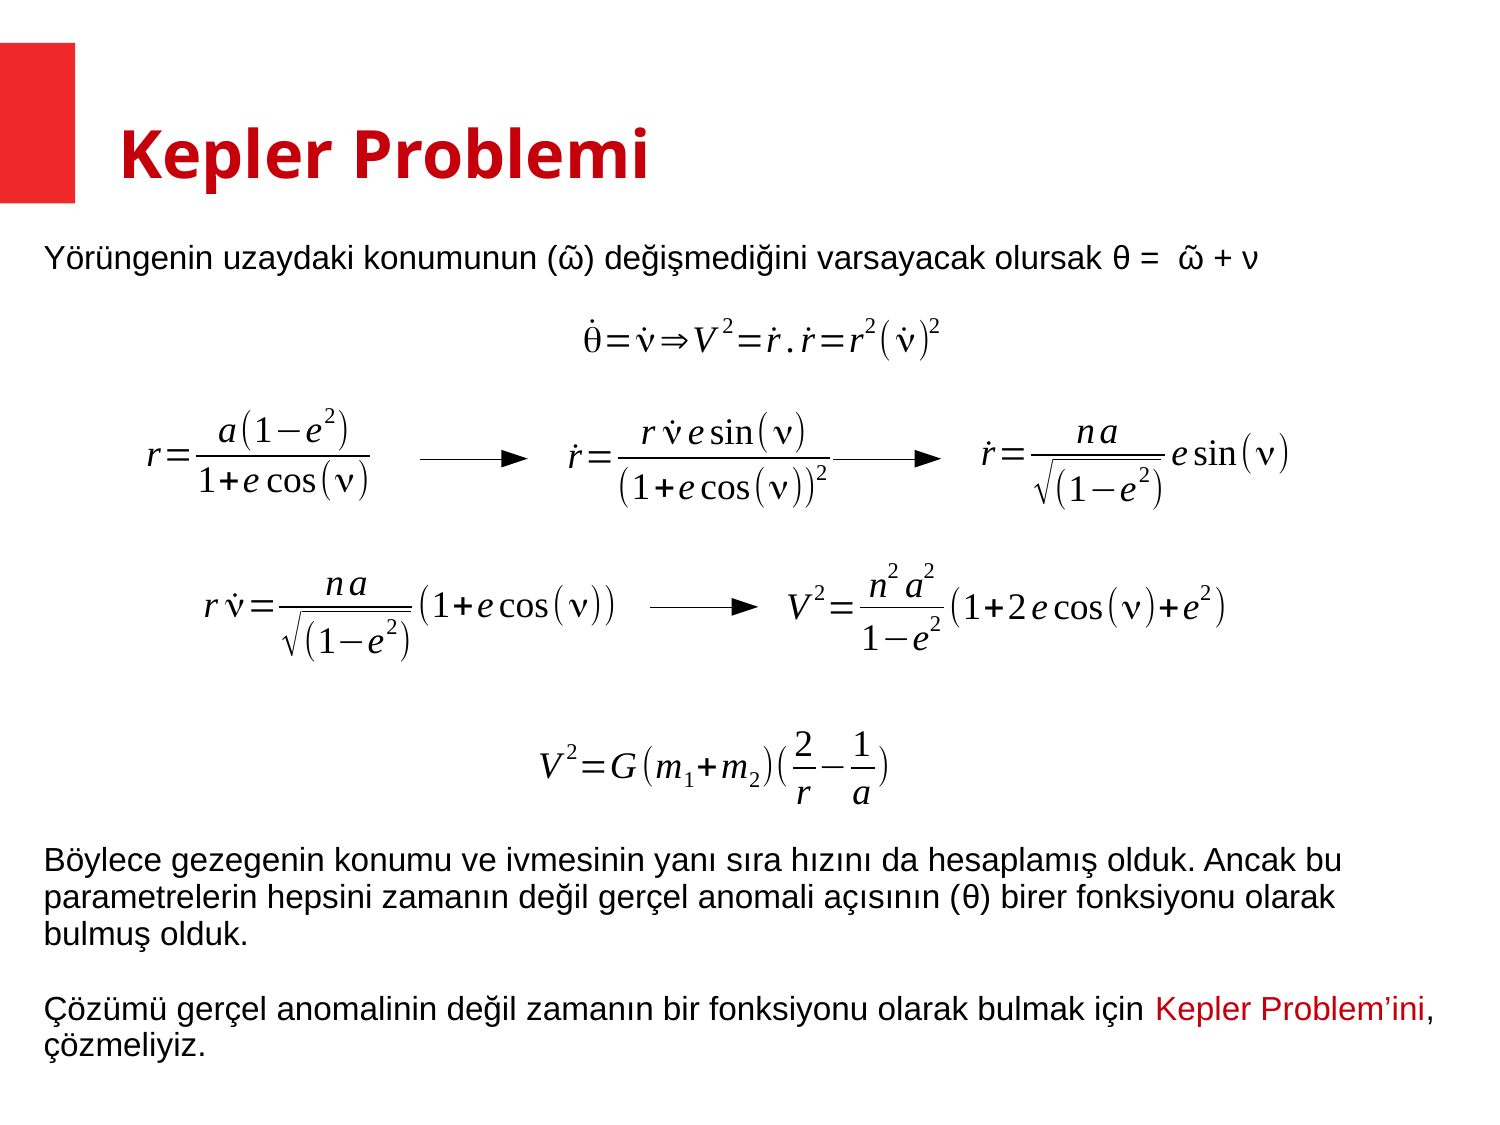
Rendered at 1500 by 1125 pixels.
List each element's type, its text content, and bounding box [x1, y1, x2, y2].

chart [197, 562, 622, 664]
chart [779, 558, 1233, 659]
chart [531, 723, 896, 813]
title Kepler Problemi [118, 49, 1500, 257]
text_box Böylece gezegenin konumu ve ivmesinin yanı sıra hızını da hesaplamış olduk. Ancak bu parametrelerin hepsini zamanın değil gerçel anomali açısının (θ) birer fonksiyonu olarak bulmuş olduk. Çözümü gerçel anomalinin değil zamanın bir fonksiyonu olarak bulmak için Kepler Problem’ini, çözmeliyiz. [28, 834, 1454, 1075]
chart [139, 403, 378, 504]
chart [561, 410, 838, 511]
chart [576, 313, 1027, 363]
chart [974, 410, 1297, 512]
text_box Yörüngenin uzaydaki konumunun (ῶ) değişmediğini varsayacak olursak θ = ῶ + ν [28, 232, 1454, 301]
